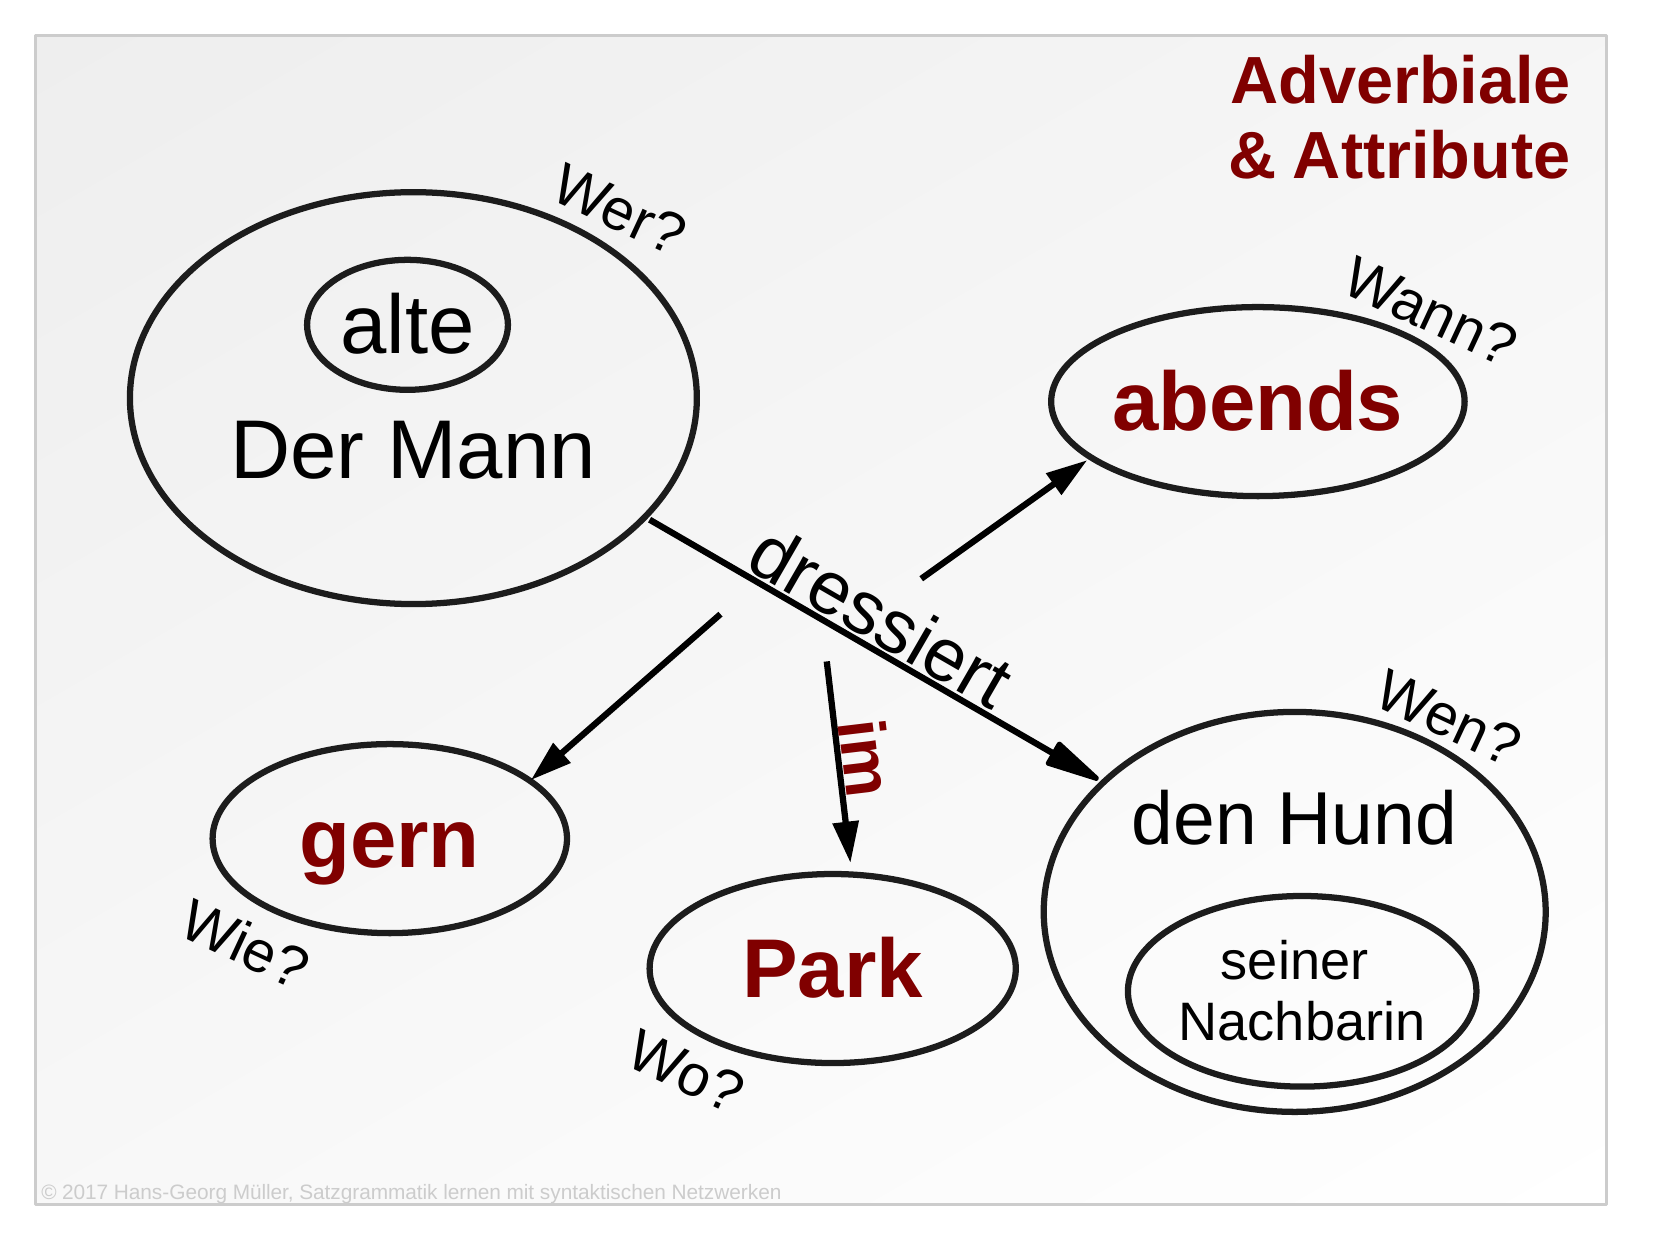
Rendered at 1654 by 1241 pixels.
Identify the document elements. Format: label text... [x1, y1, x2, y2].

text_box Wie? [153, 874, 357, 1027]
text_box den Hund [1043, 711, 1546, 1112]
text_box alte [307, 259, 508, 390]
title Adverbiale & Attribute [82, 43, 1571, 193]
text_box Wo? [602, 1003, 792, 1149]
text_box gern [212, 744, 567, 934]
text_box Wer? [524, 138, 733, 296]
text_box seiner Nachbarin [1127, 895, 1477, 1087]
text_box Wann? [1311, 230, 1566, 418]
text_box Der Mann [129, 192, 697, 605]
text_box Park [649, 874, 1016, 1064]
text_box abends [1051, 307, 1465, 497]
text_box Wen? [1350, 643, 1571, 804]
